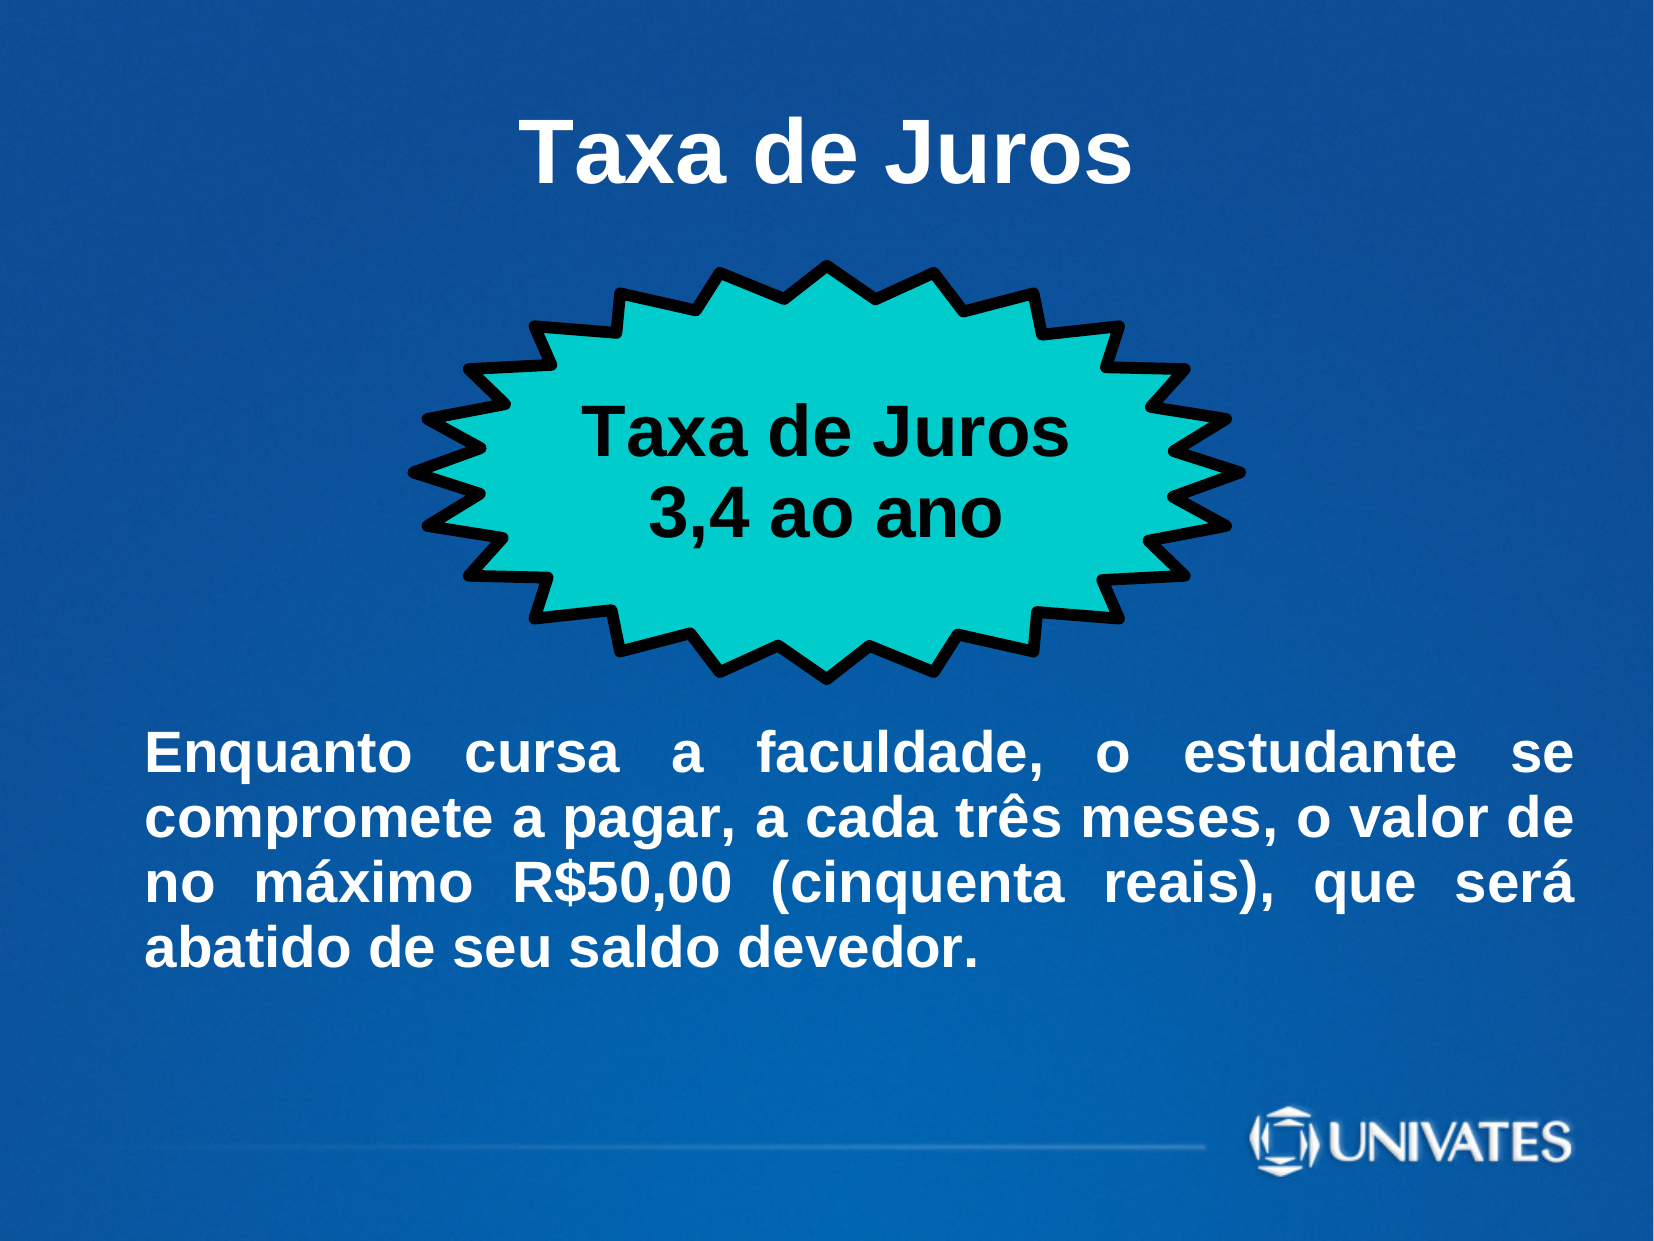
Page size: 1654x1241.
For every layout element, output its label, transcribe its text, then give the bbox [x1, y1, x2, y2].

subtitle Enquanto cursa a faculdade, o estudante se compromete a pagar, a cada três meses, o valor de no máximo R$50,00 (cinquenta reais), que será abatido de seu saldo devedor. [88, 476, 1577, 1241]
text_box Taxa de Juros 3,4 ao ano [413, 265, 1241, 680]
picture [0, 0, 1654, 1241]
title Taxa de Juros [82, 49, 1571, 257]
